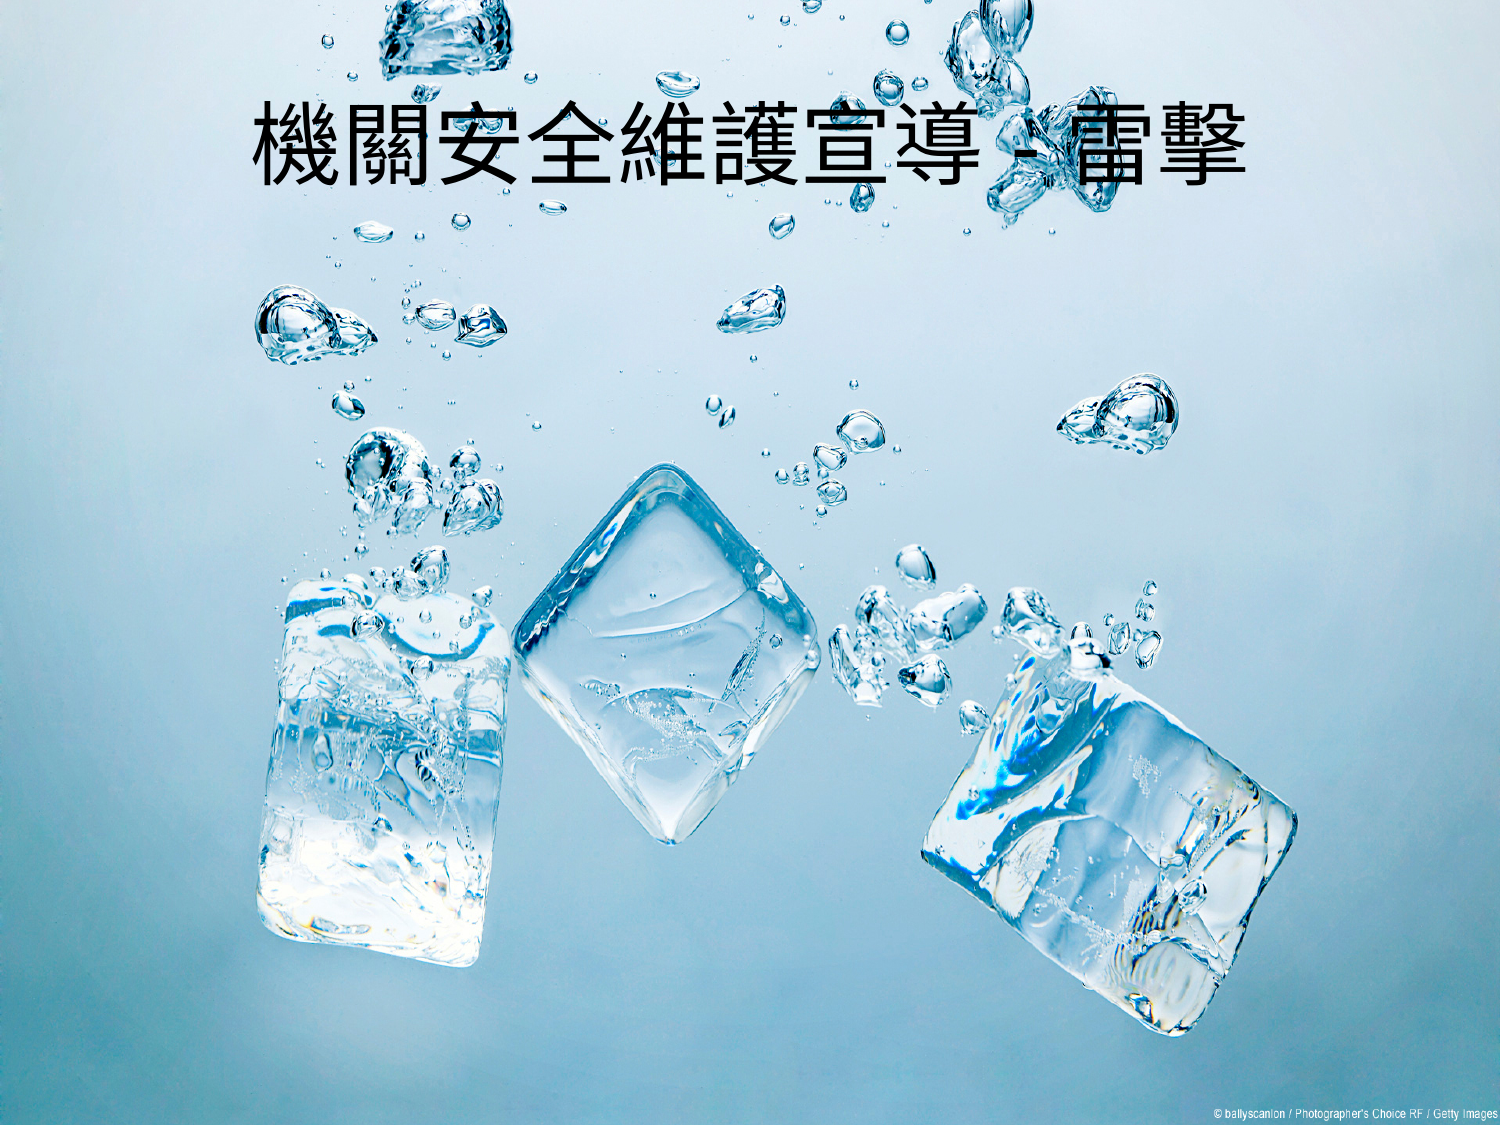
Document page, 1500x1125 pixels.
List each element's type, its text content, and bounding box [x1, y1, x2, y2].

title 機關安全維護宣導-雷擊 [112, 349, 1388, 591]
picture [0, 0, 1500, 1125]
